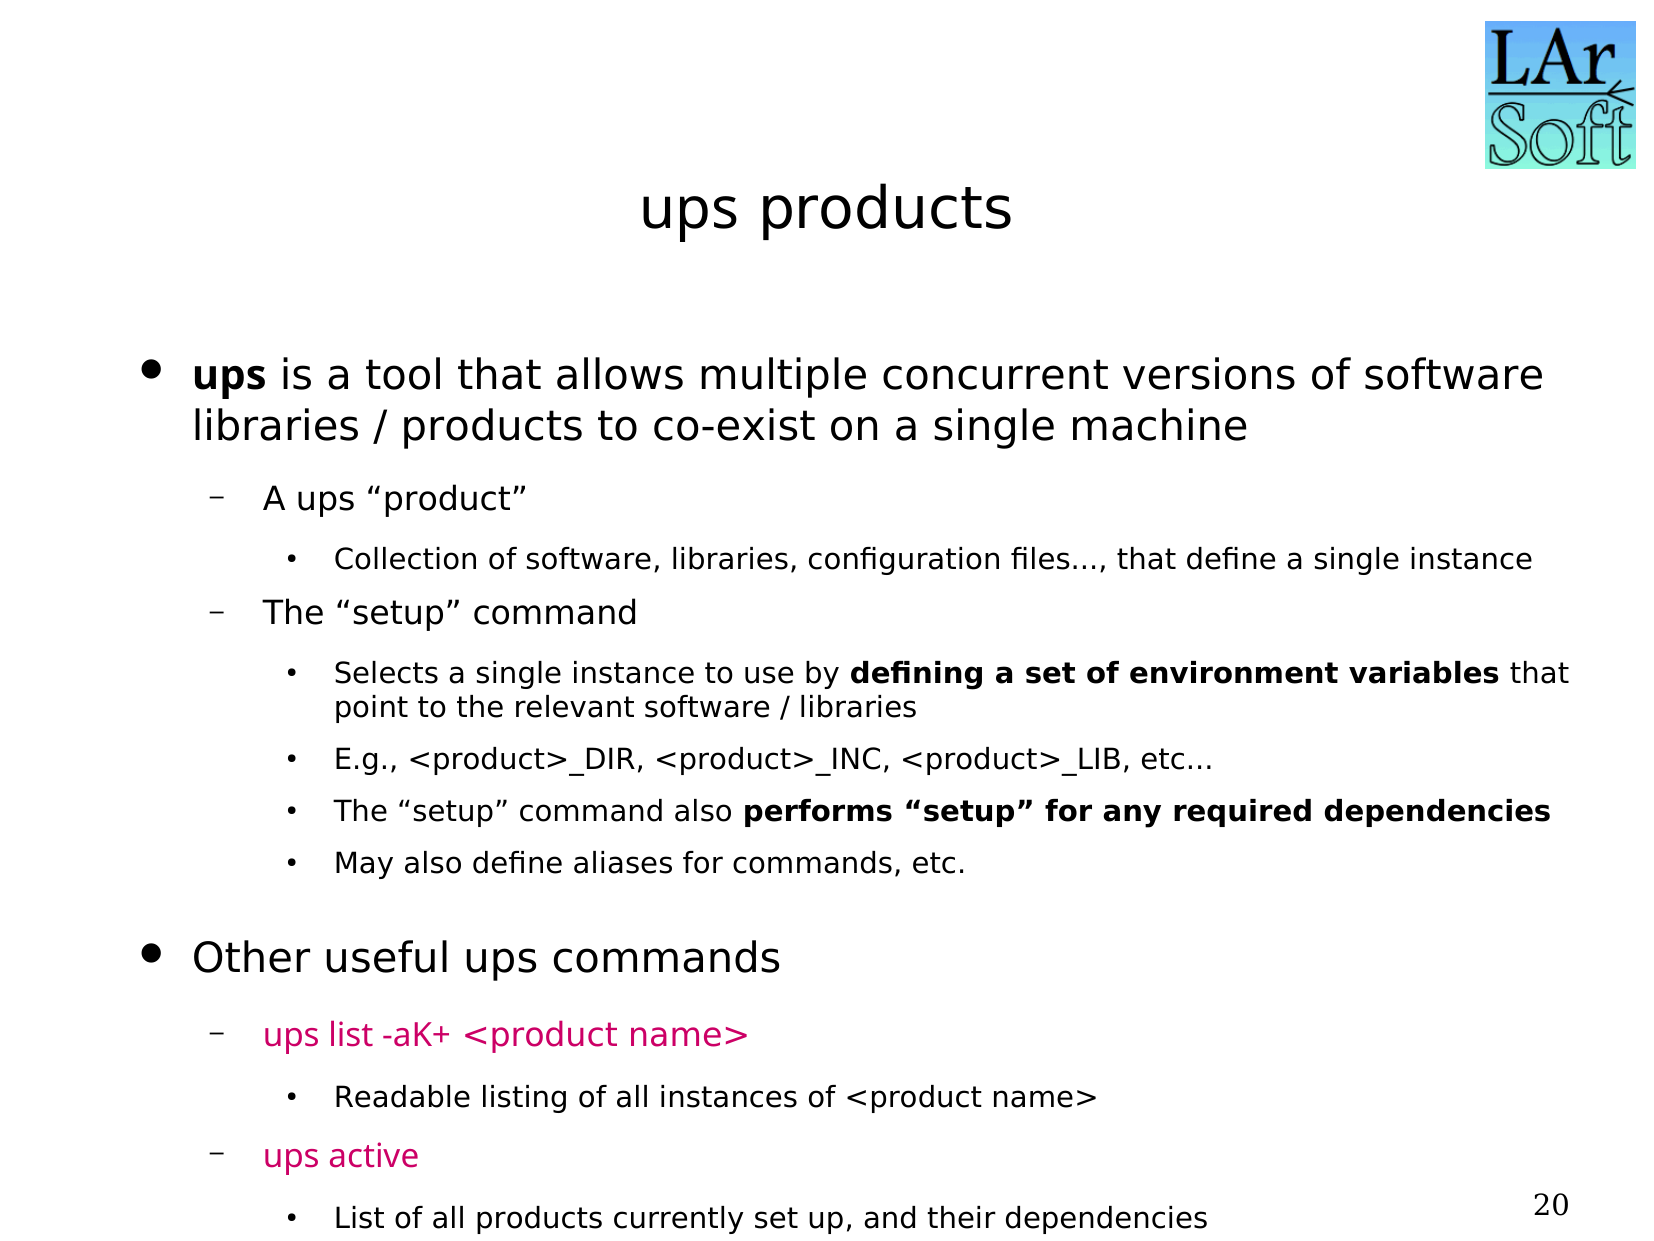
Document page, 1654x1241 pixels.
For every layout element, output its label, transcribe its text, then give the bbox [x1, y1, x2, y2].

picture [1485, 21, 1636, 169]
title ups products [121, 102, 1533, 310]
list ups is a tool that allows multiple concurrent versions of software libraries / products to co-exist on a single machine A ups “product” Collection of software, libraries, configuration files..., that define a single instance The “setup” command Selects a single instance to use by defining a set of environment variables that point to the relevant software / libraries E.g., <product>_DIR, <product>_INC, <product>_LIB, etc... The “setup” command also performs “setup” for any required dependencies May also define aliases for commands, etc. Other useful ups commands ups list -aK+ <product name> Readable listing of all instances of <product name> ups active List of all products currently set up, and their dependencies [121, 344, 1576, 1216]
